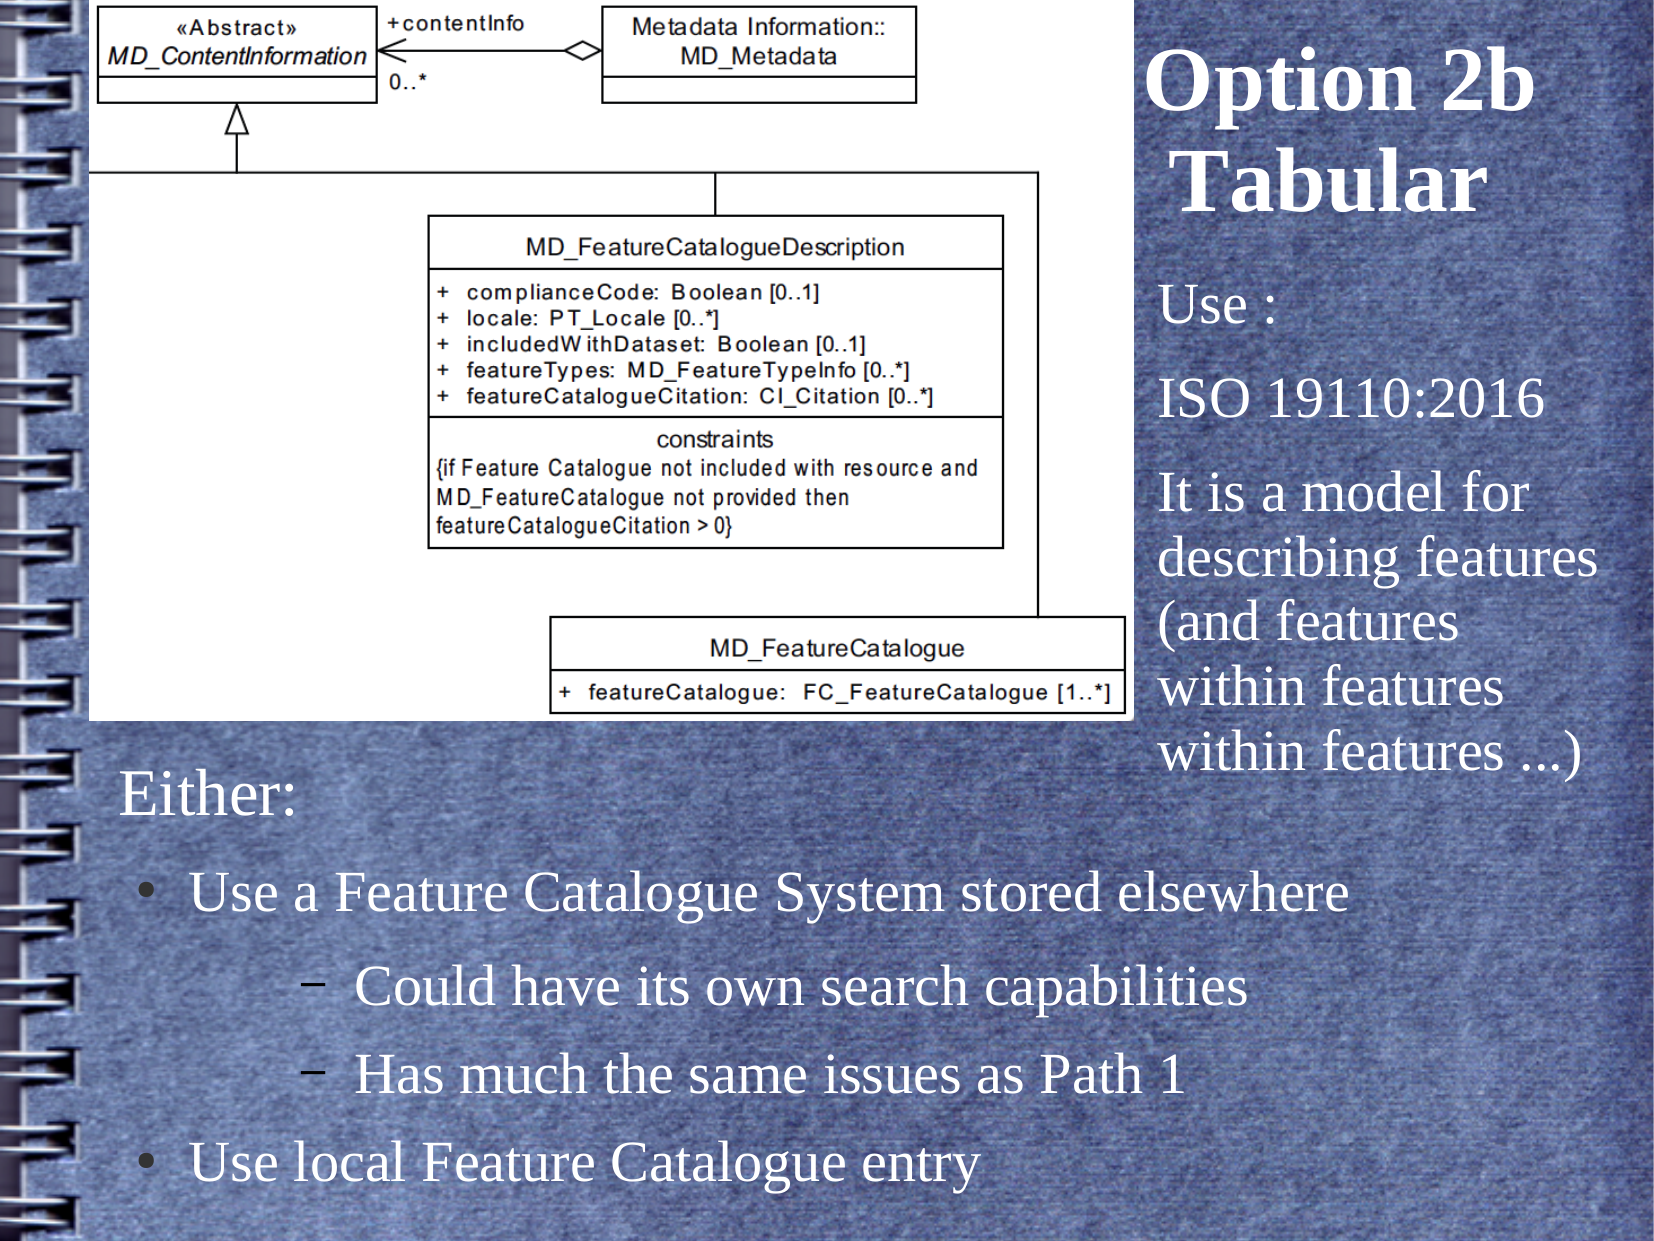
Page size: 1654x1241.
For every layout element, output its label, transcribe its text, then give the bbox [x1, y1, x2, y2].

title Option 2b Tabular [1134, 28, 1654, 232]
picture [0, 0, 1654, 1241]
text_box Use : ISO 19110:2016 It is a model for describing features (and features within features within features ...) [1157, 271, 1619, 783]
list Either: Use a Feature Catalogue System stored elsewhere Could have its own search capabilities Has much the same issues as Path 1 Use local Feature Catalogue entry [118, 755, 1607, 1196]
